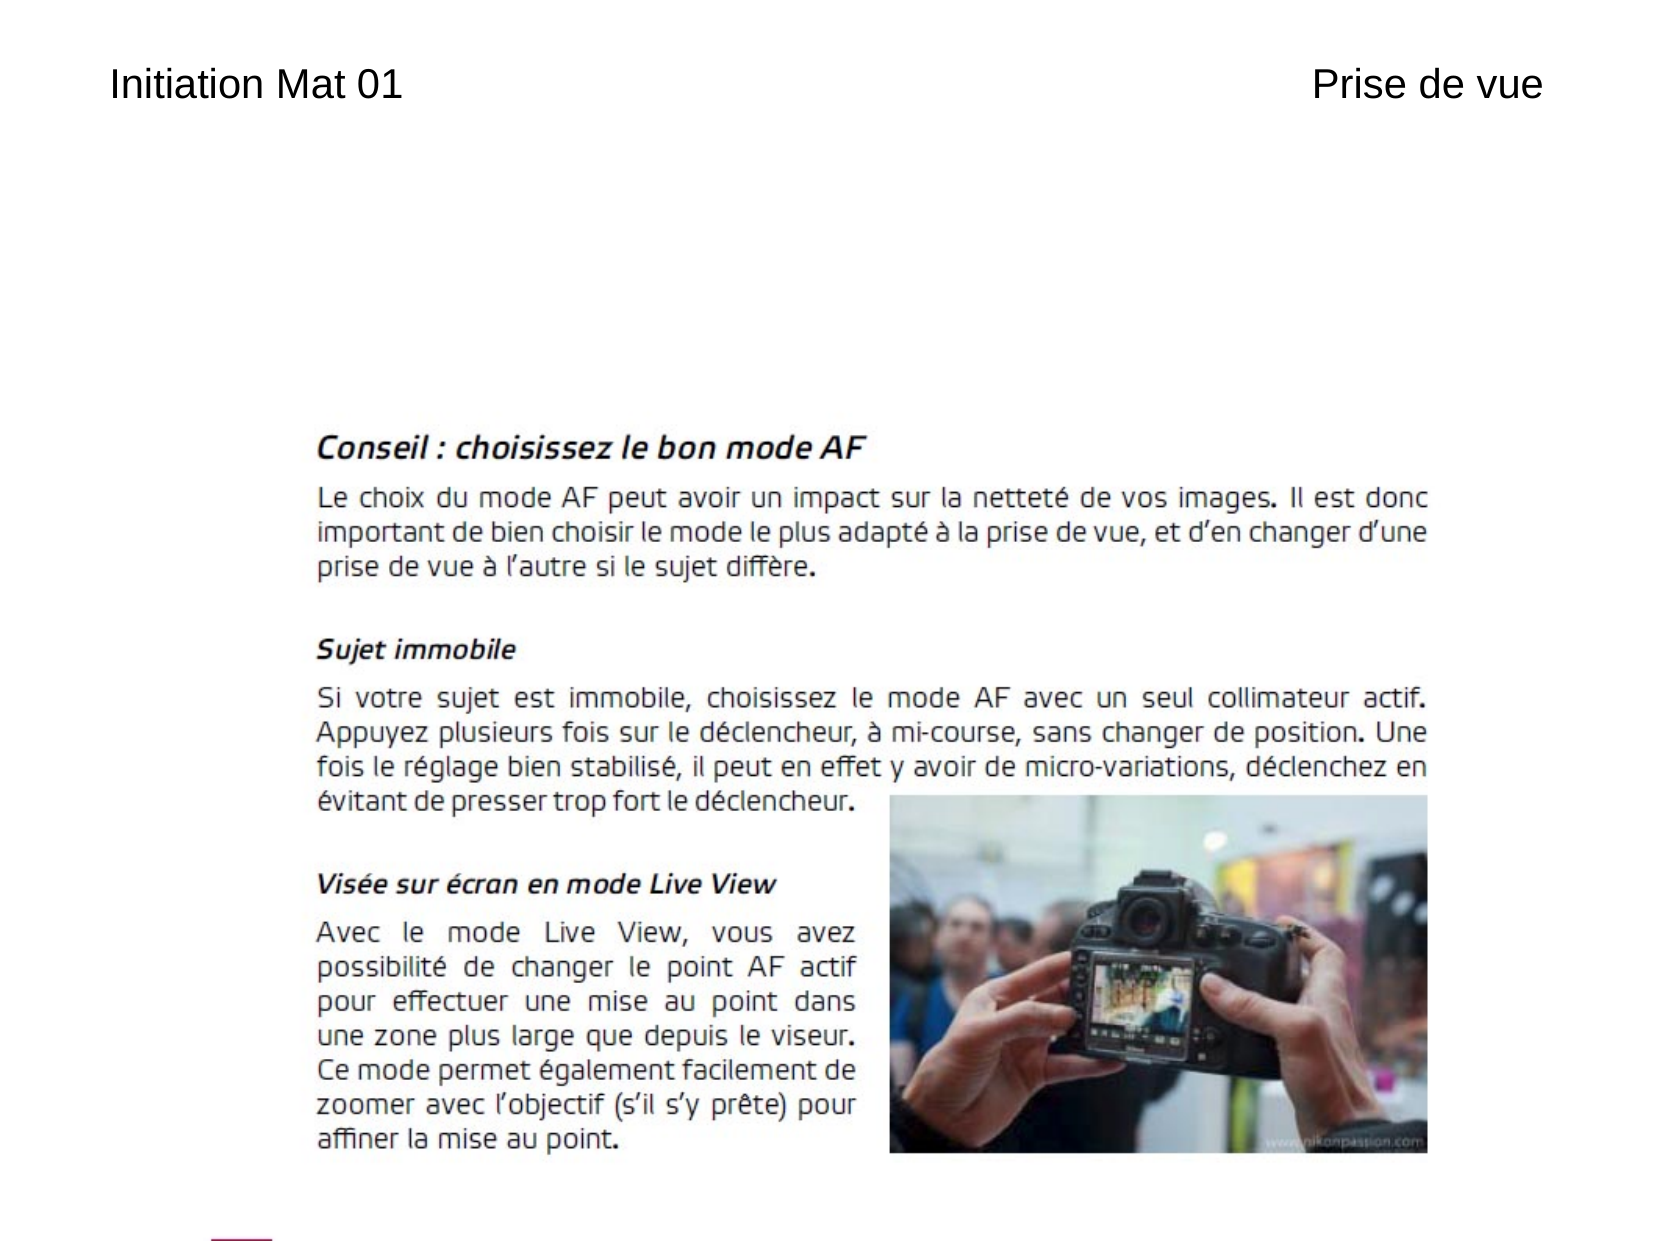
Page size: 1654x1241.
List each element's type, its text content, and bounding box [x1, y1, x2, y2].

picture [102, 212, 1556, 1241]
title Initiation Mat 01 Prise de vue [82, 49, 1571, 119]
